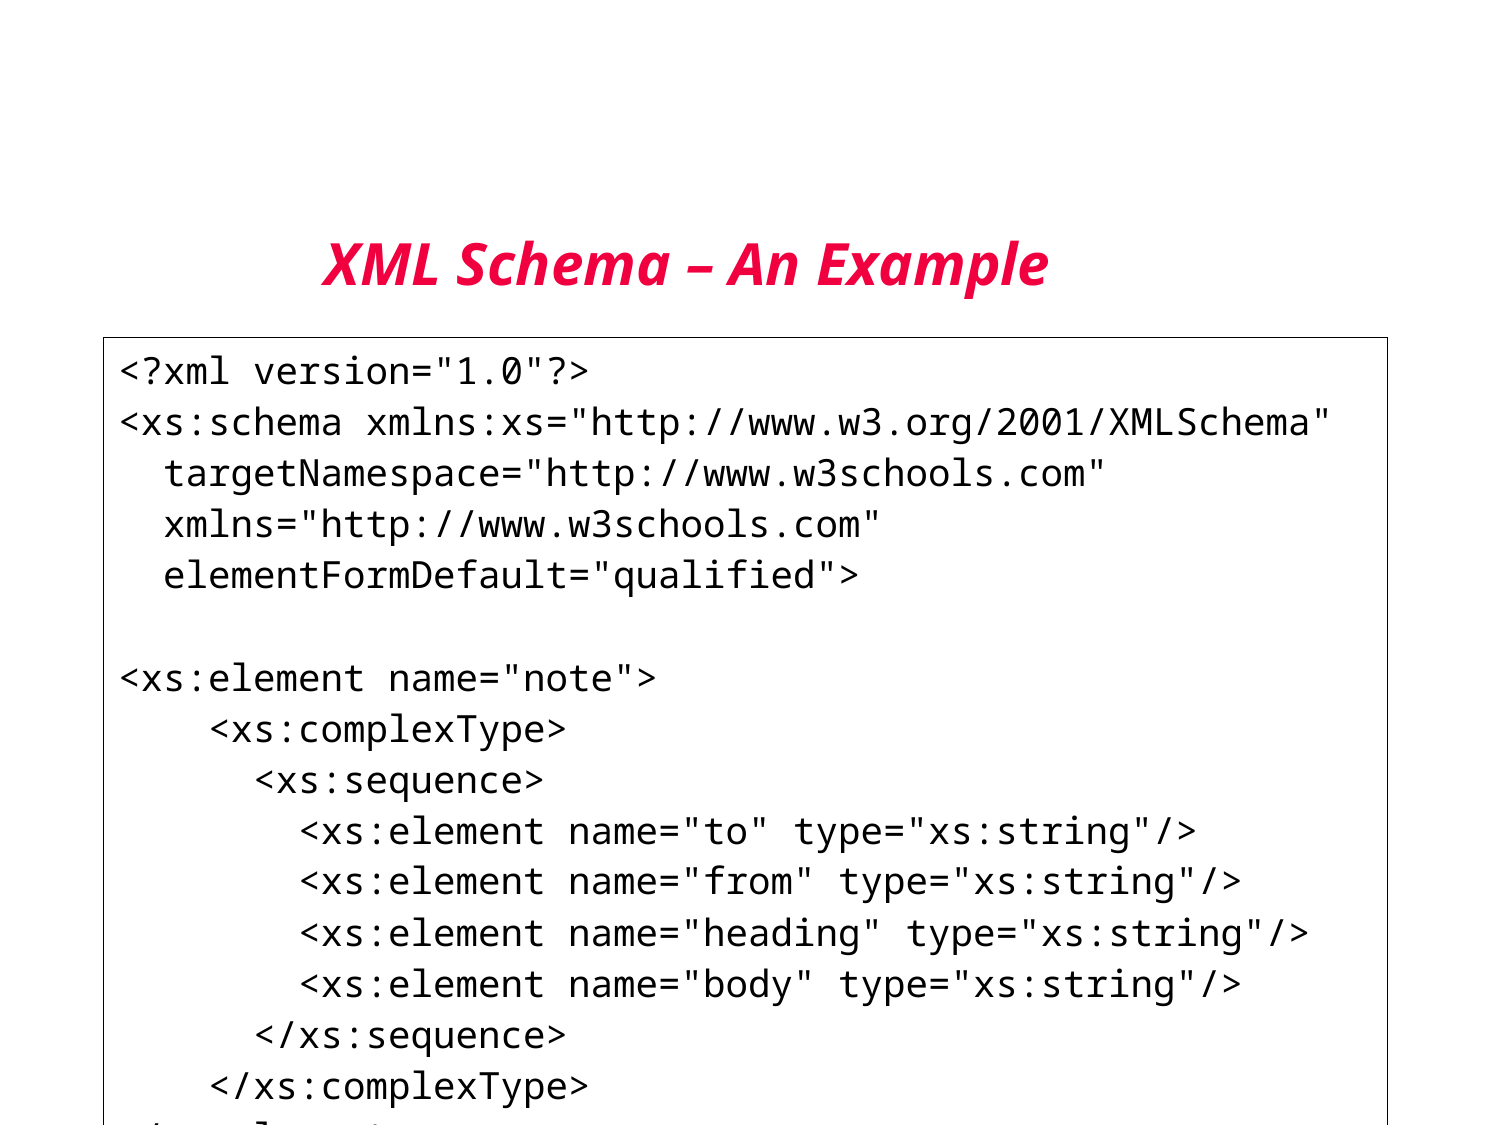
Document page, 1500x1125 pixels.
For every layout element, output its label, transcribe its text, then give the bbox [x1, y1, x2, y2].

title XML Schema – An Example [324, 187, 1450, 338]
text_box <?xml version="1.0"?> <xs:schema xmlns:xs="http://www.w3.org/2001/XMLSchema" targetNamespace="http://www.w3schools.com" xmlns="http://www.w3schools.com" elementFormDefault="qualified"> <xs:element name="note"> <xs:complexType> <xs:sequence> <xs:element name="to" type="xs:string"/> <xs:element name="from" type="xs:string"/> <xs:element name="heading" type="xs:string"/> <xs:element name="body" type="xs:string"/> </xs:sequence> </xs:complexType> </xs:element> </xs:schema> [103, 337, 1388, 1122]
